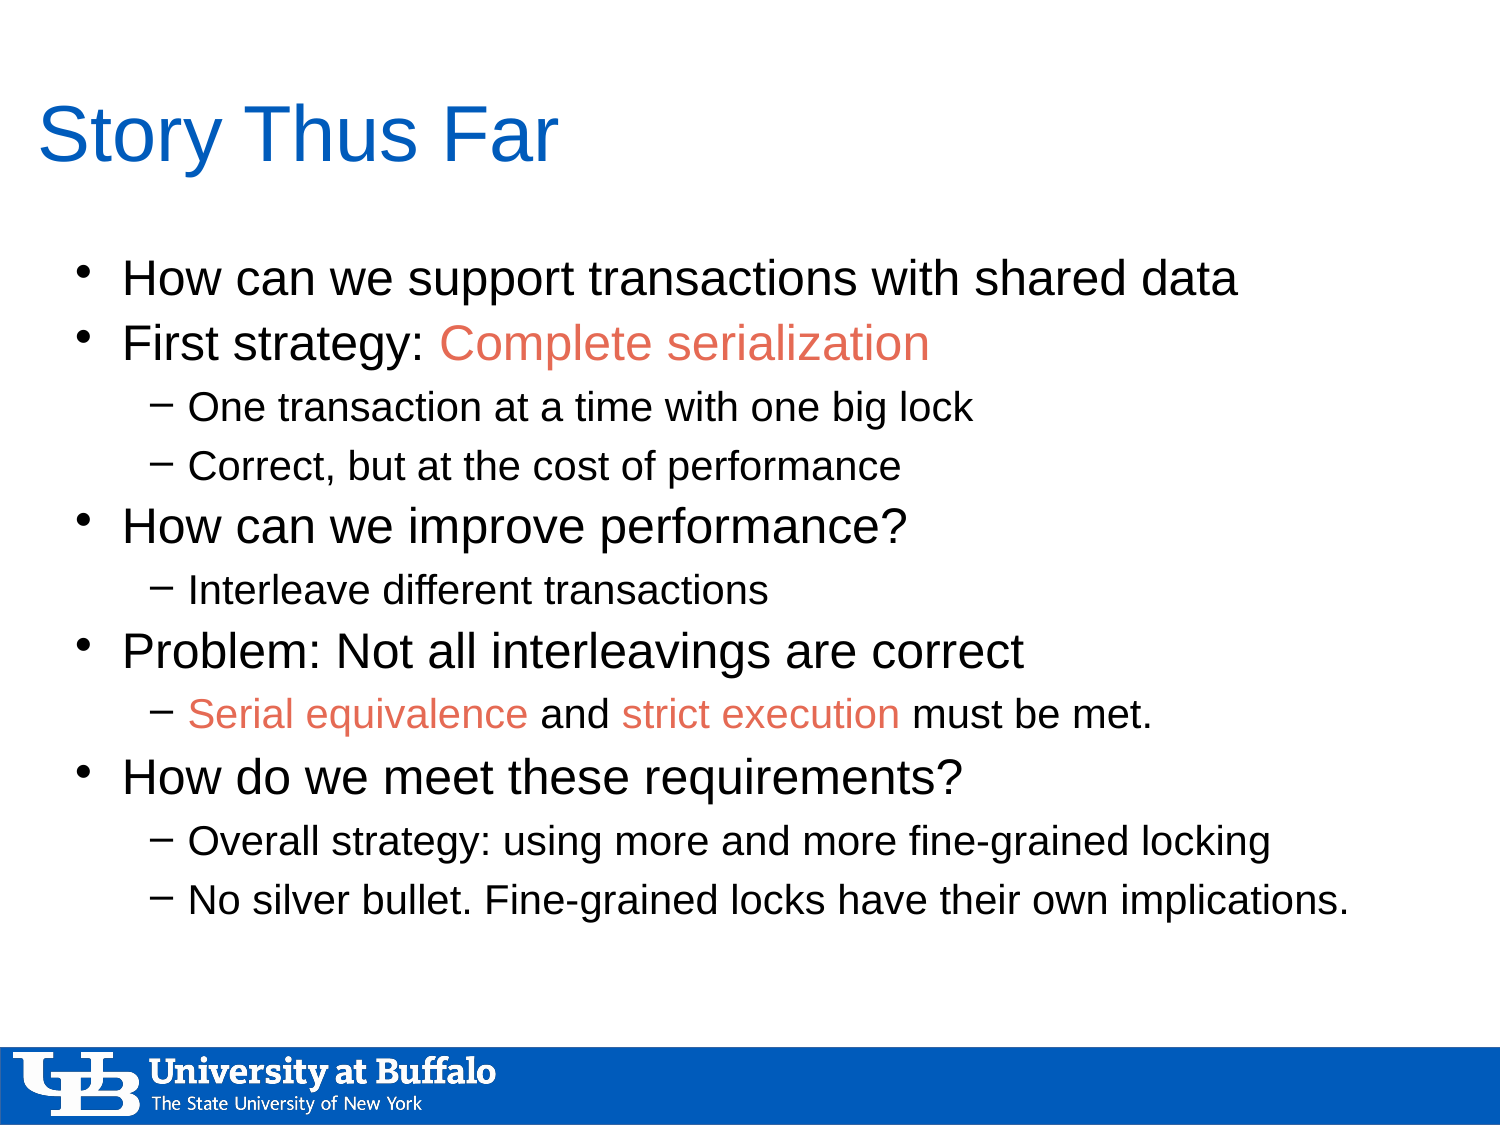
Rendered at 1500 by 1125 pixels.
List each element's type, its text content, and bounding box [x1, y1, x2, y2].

title Story Thus Far [37, 40, 75, 228]
picture [13, 1052, 75, 1116]
subtitle How can we support transactions with shared data First strategy: Complete serialization One transaction at a time with one big lock Correct, but at the cost of performance How can we improve performance? Interleave different transactions Problem: Not all interleavings are correct Serial equivalence and strict execution must be met. How do we meet these requirements? Overall strategy: using more and more fine-grained locking No silver bullet. Fine-grained locks have their own implications. [75, 28, 1425, 1125]
